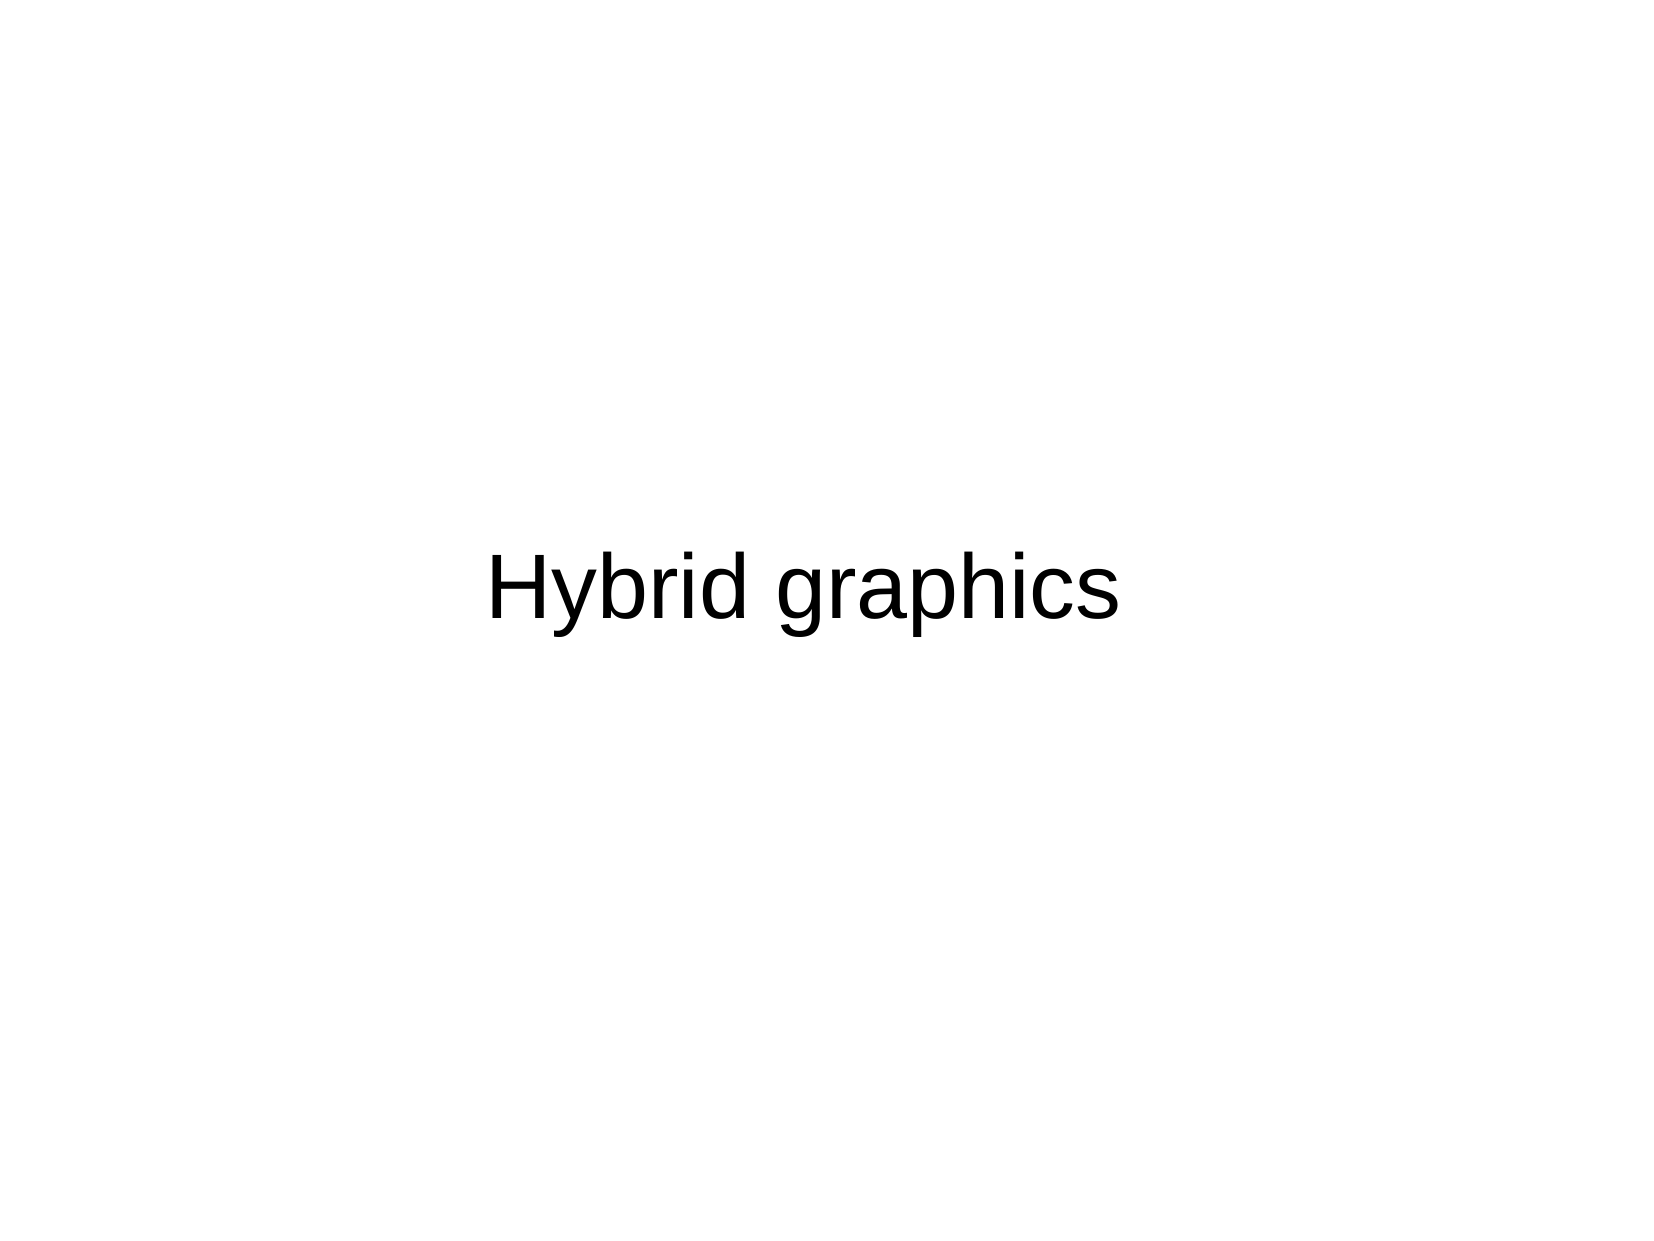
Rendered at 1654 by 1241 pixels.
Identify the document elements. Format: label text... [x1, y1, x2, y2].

title Hybrid graphics [60, 482, 1549, 691]
